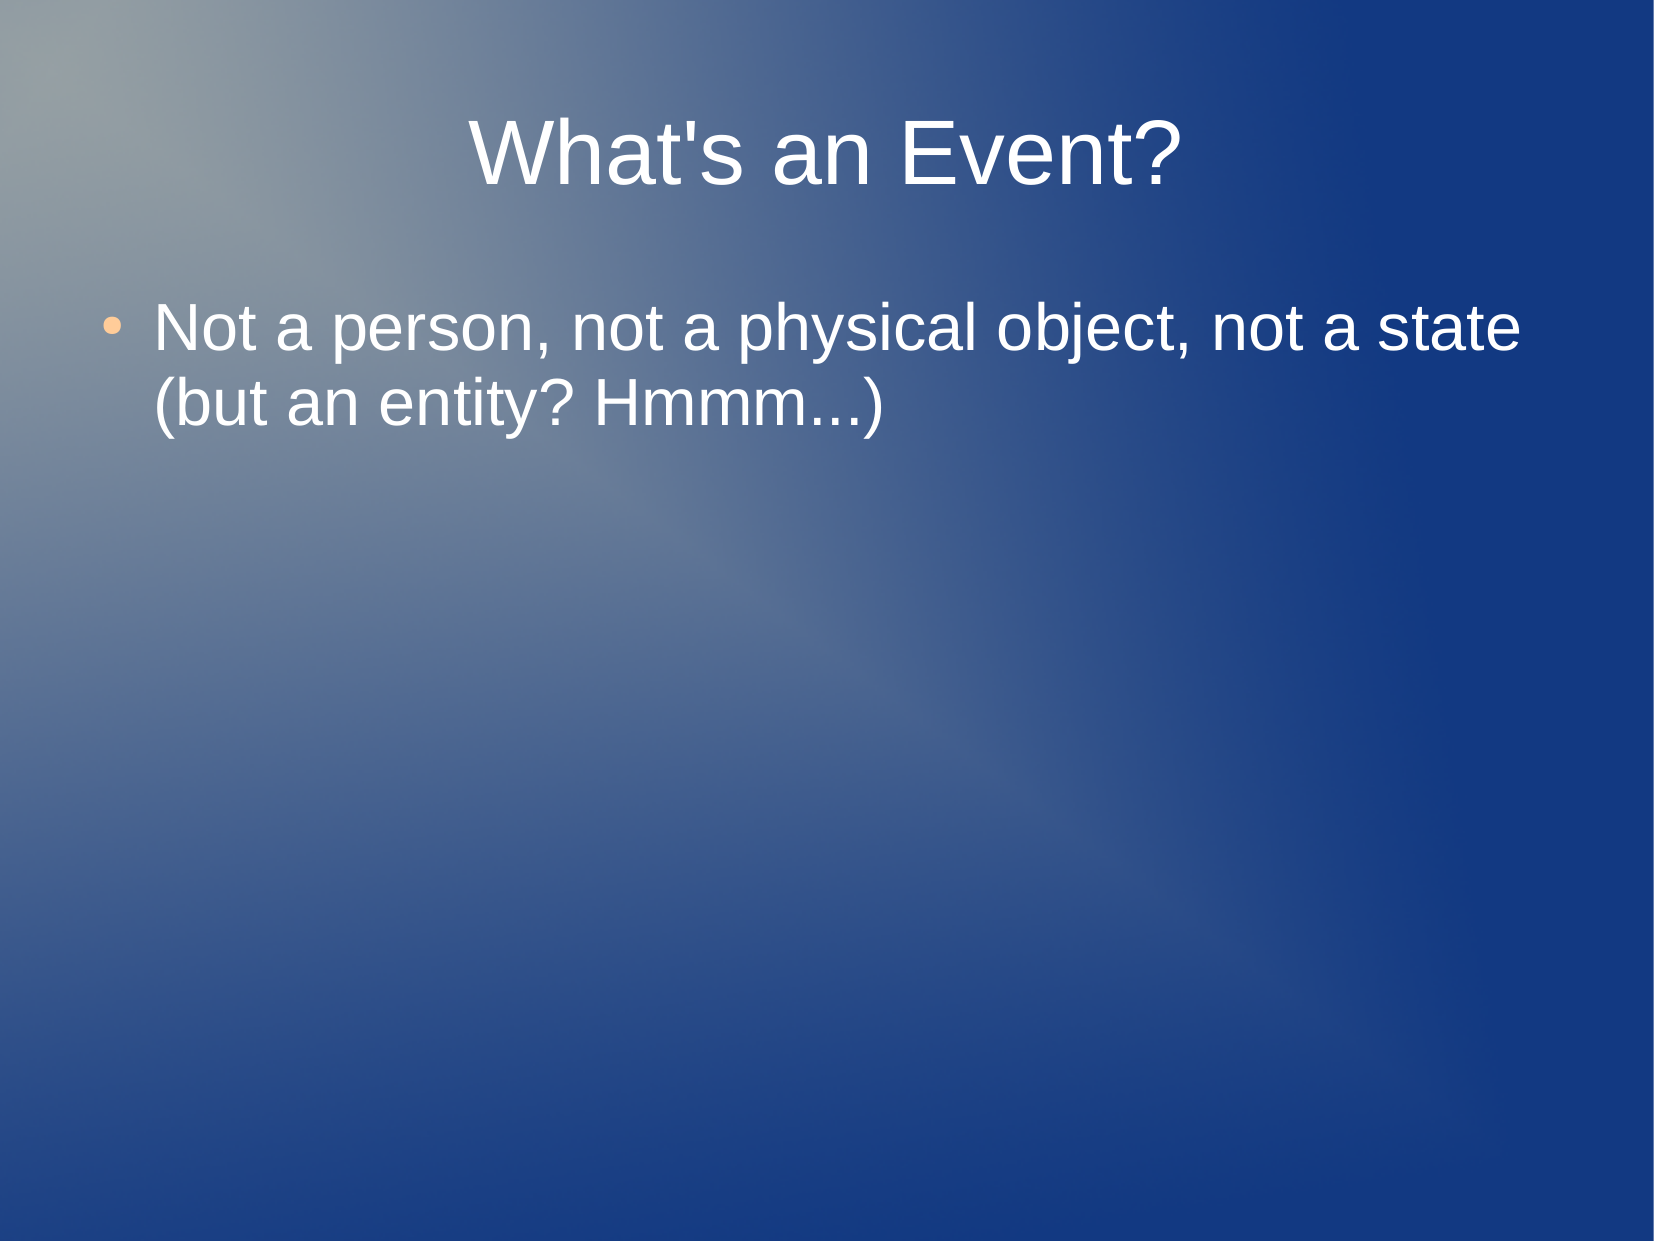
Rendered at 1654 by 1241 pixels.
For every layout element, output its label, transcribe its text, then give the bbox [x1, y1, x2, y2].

list Not a person, not a physical object, not a state (but an entity? Hmmm...) [82, 290, 1571, 1094]
picture [0, 0, 1654, 1241]
title What's an Event? [82, 49, 1571, 257]
